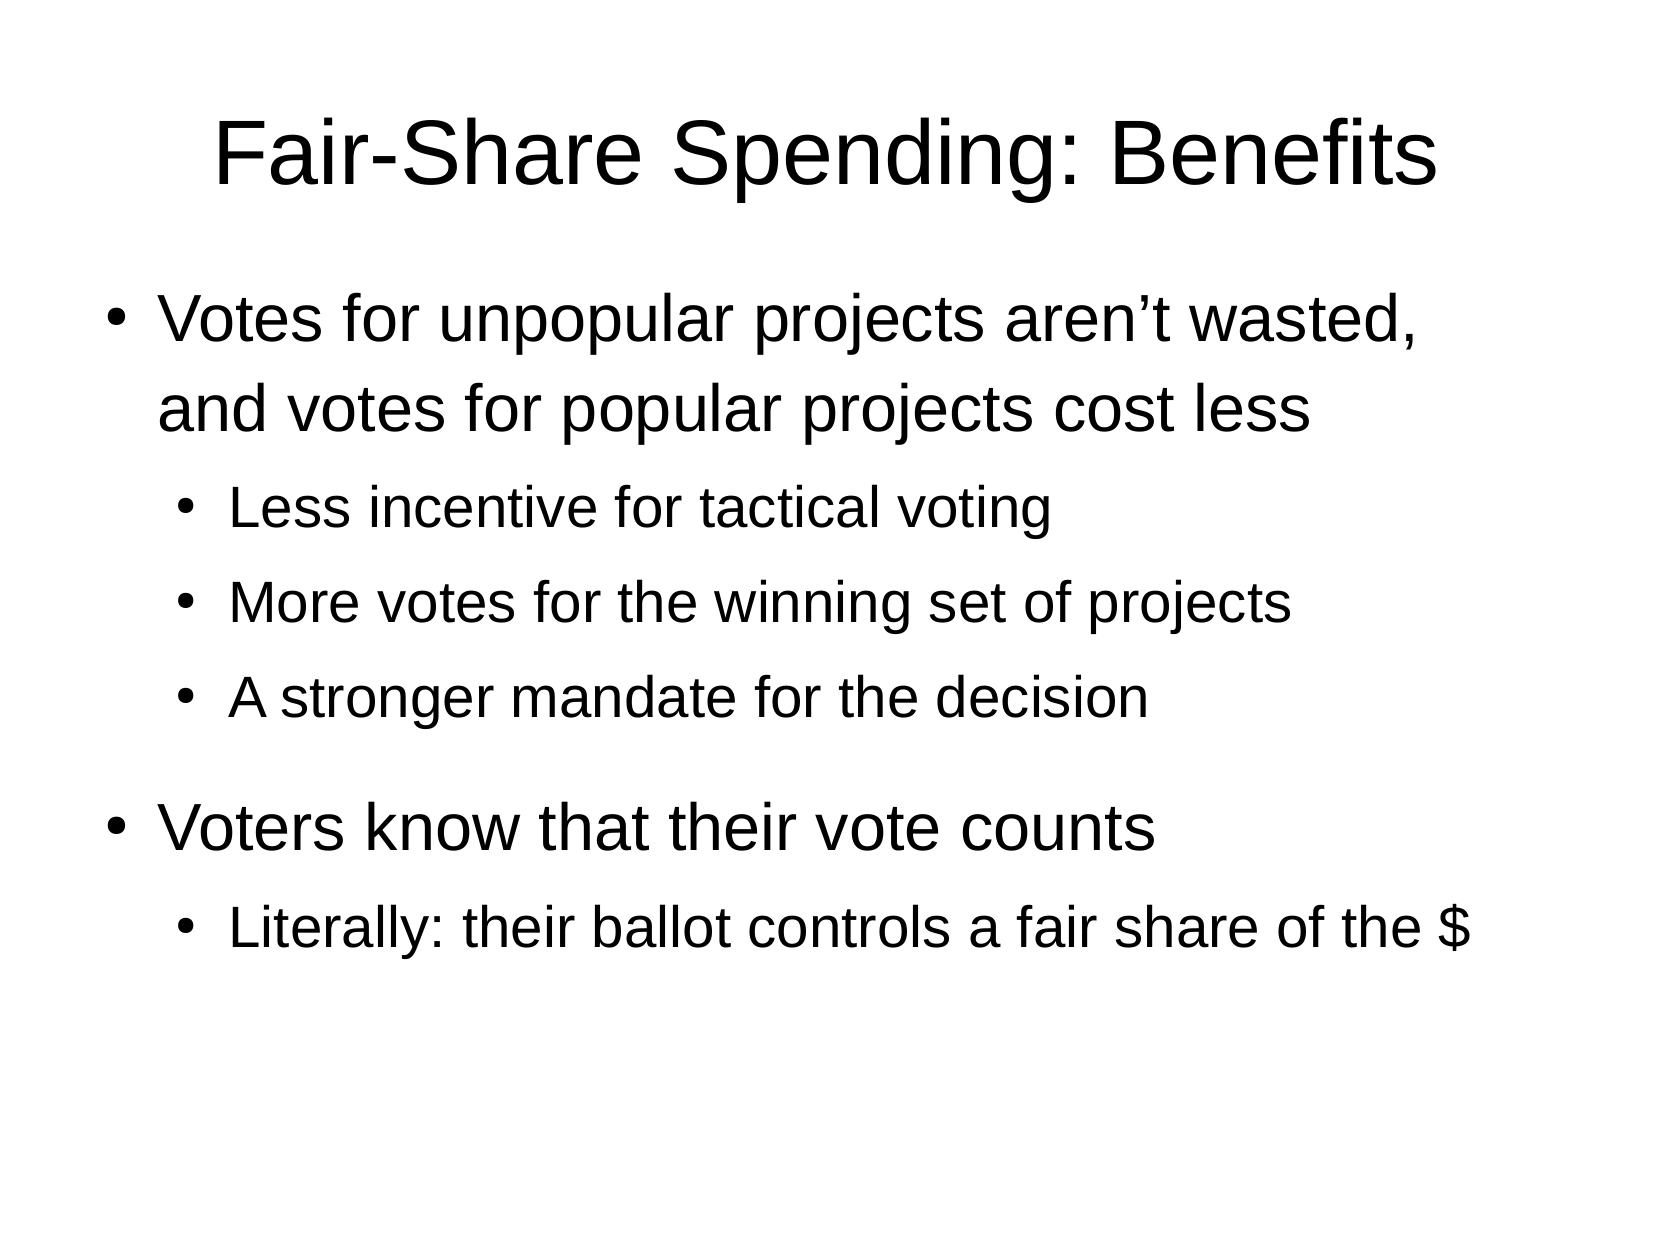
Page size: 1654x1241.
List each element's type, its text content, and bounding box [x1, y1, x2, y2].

title Fair-Share Spending: Benefits [82, 49, 1571, 257]
list Votes for unpopular projects aren’t wasted, and votes for popular projects cost less Less incentive for tactical voting More votes for the winning set of projects A stronger mandate for the decision Voters know that their vote counts Literally: their ballot controls a fair share of the $ [86, 281, 1576, 1100]
